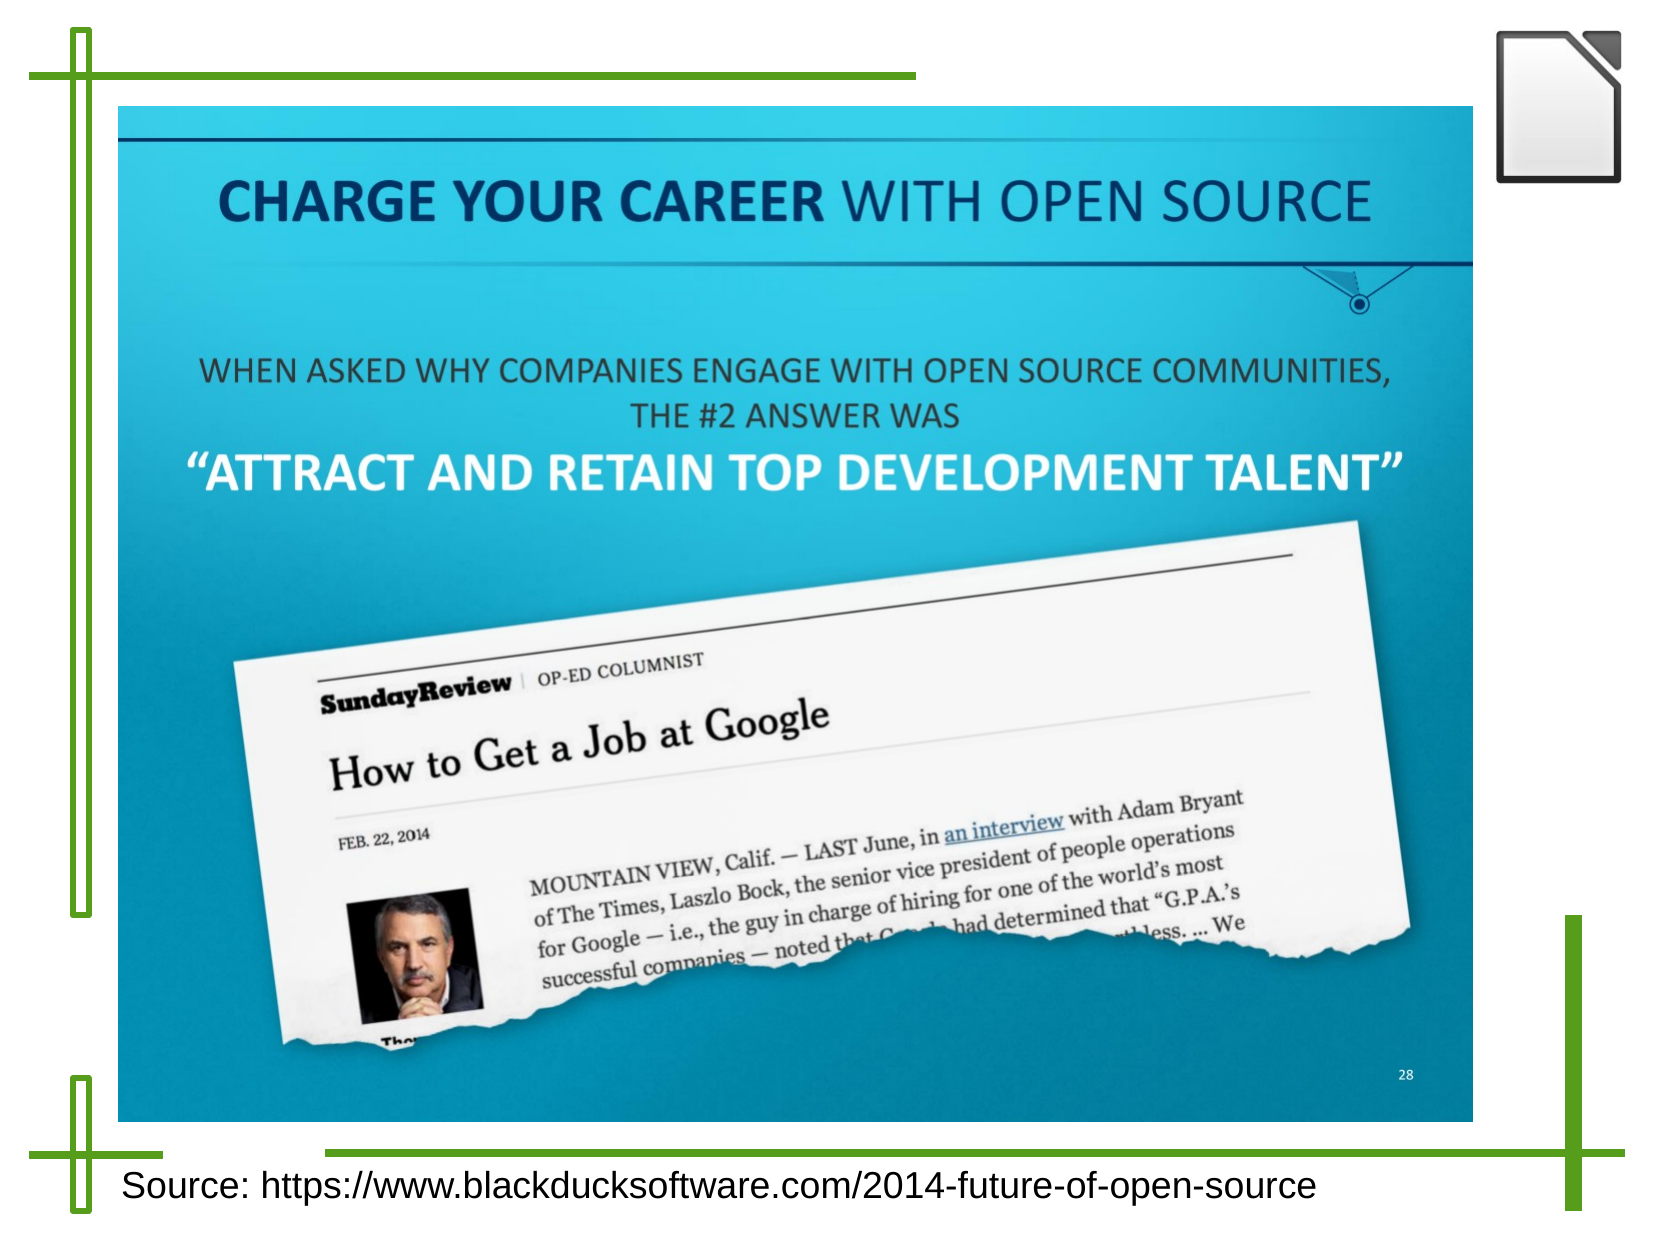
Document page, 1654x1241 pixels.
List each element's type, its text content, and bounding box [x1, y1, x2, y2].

picture [1380, 517, 1390, 522]
picture [1410, 485, 1414, 495]
picture [1395, 501, 1404, 506]
picture [118, 106, 1473, 1051]
text_box Source: https://www.blackducksoftware.com/2014-future-of-open-source [106, 1157, 1333, 1215]
picture [1399, 1069, 1413, 1081]
picture [1441, 416, 1450, 421]
picture [1494, 29, 1624, 186]
